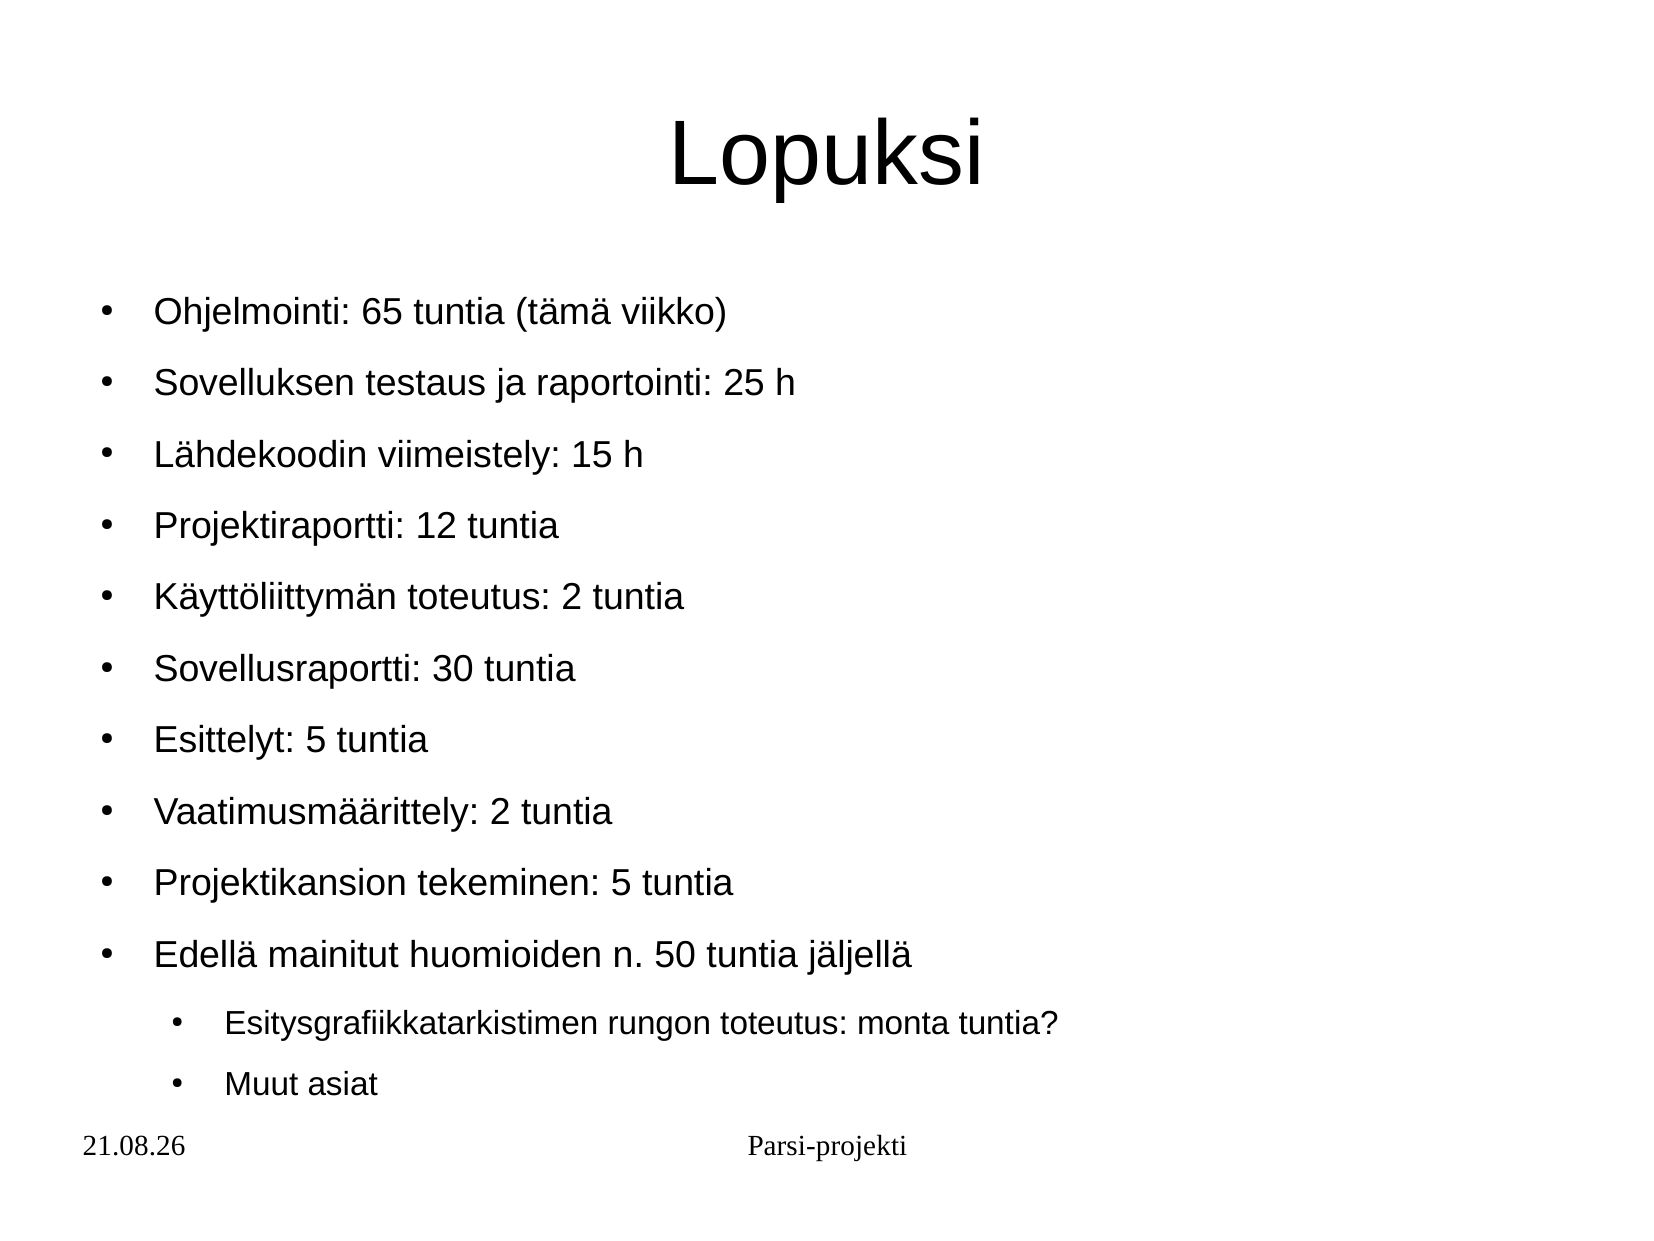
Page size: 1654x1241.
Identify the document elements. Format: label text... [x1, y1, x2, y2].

title Lopuksi [82, 49, 1571, 257]
list Ohjelmointi: 65 tuntia (tämä viikko) Sovelluksen testaus ja raportointi: 25 h Lähdekoodin viimeistely: 15 h Projektiraportti: 12 tuntia Käyttöliittymän toteutus: 2 tuntia Sovellusraportti: 30 tuntia Esittelyt: 5 tuntia Vaatimusmäärittely: 2 tuntia Projektikansion tekeminen: 5 tuntia Edellä mainitut huomioiden n. 50 tuntia jäljellä Esitysgrafiikkatarkistimen rungon toteutus: monta tuntia? Muut asiat [82, 290, 1571, 1109]
